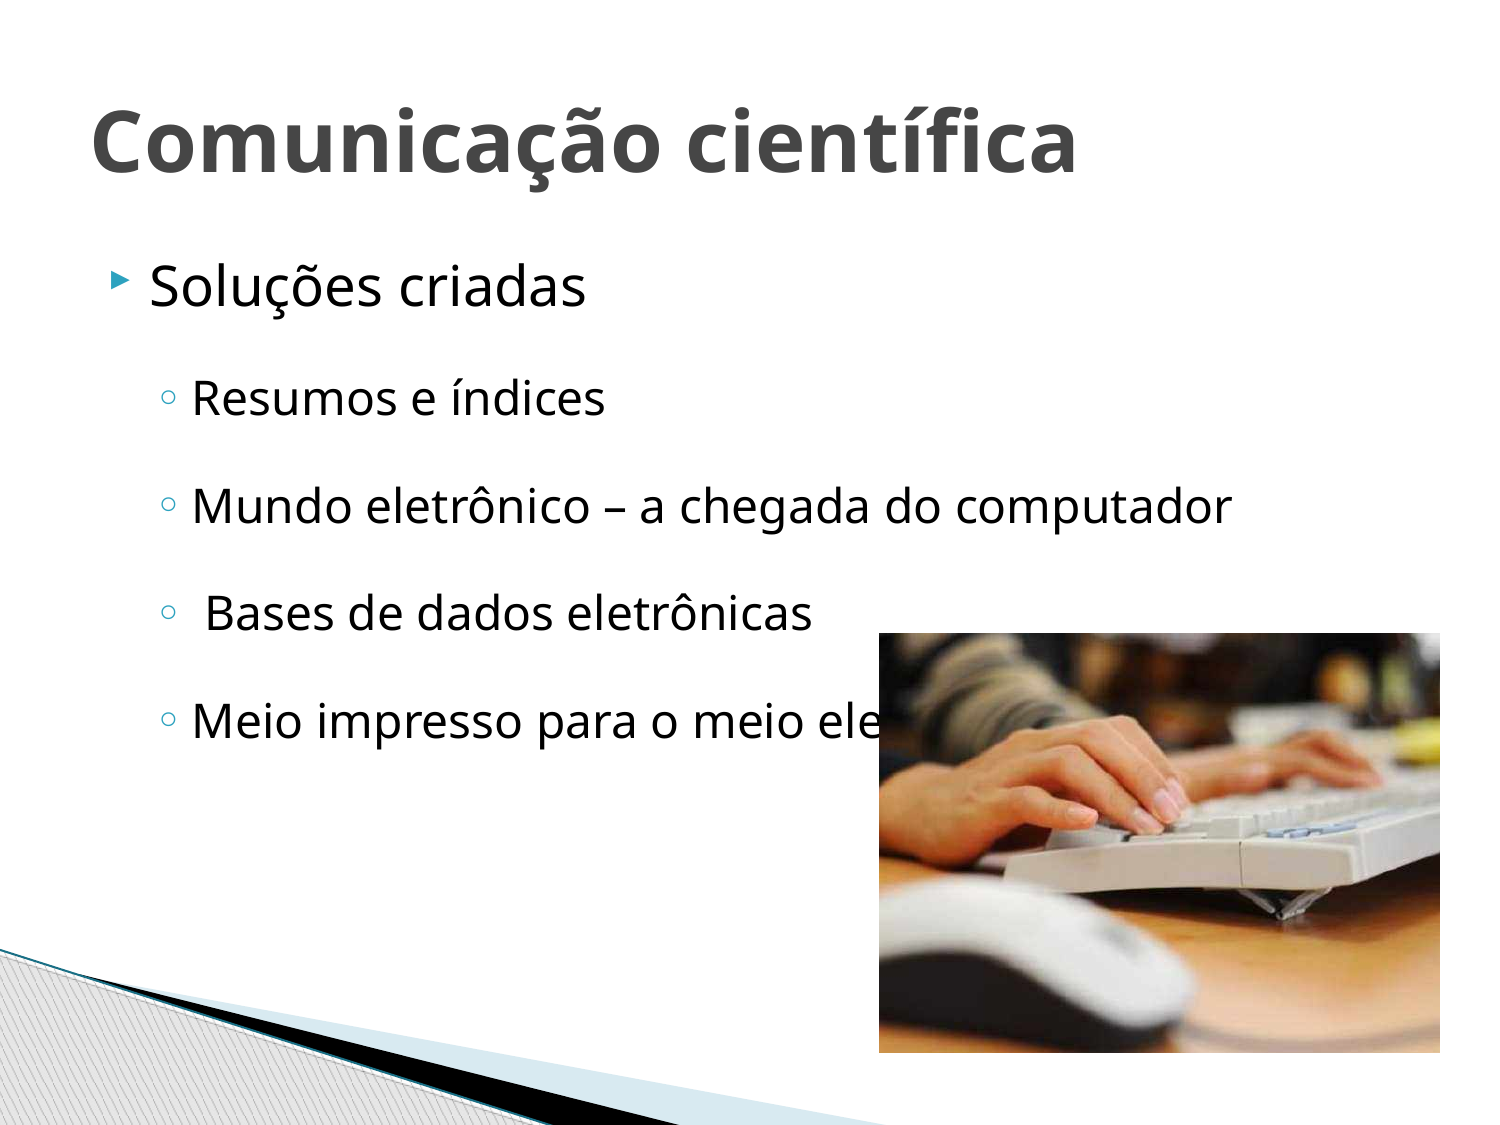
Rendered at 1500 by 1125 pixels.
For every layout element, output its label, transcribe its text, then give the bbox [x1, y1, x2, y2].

title Comunicação científica [75, 45, 1425, 233]
picture [879, 633, 1440, 1054]
list Soluções criadas Resumos e índices Mundo eletrônico – a chegada do computador Bases de dados eletrônicas Meio impresso para o meio eletrônico [75, 242, 1425, 986]
